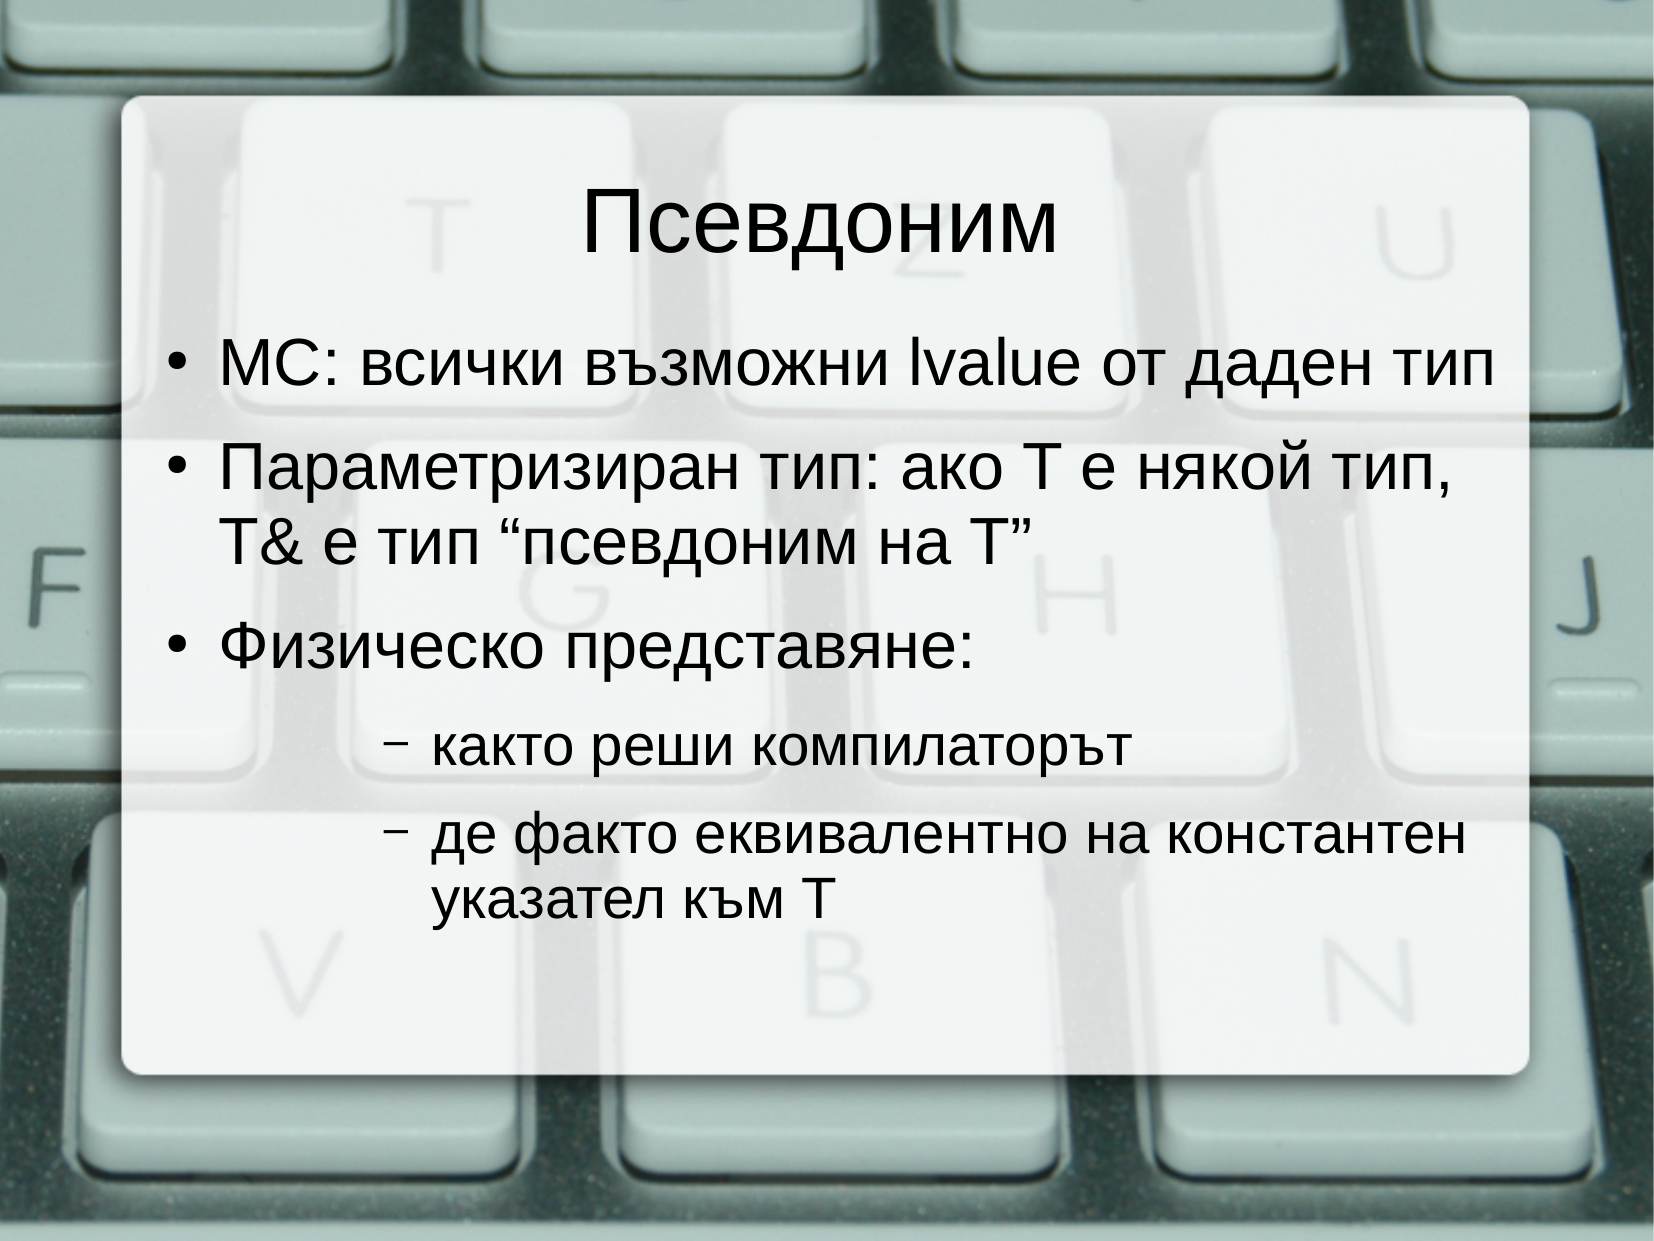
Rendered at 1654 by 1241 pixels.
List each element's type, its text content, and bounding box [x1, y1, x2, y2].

list МС: всички възможни lvalue от даден тип Параметризиран тип: ако T е някой тип, T& е тип “псевдоним на T” Физическо представяне: както реши компилаторът де факто еквивалентно на константен указател към T [147, 324, 1506, 1045]
picture [0, 0, 1654, 1241]
title Псевдоним [135, 117, 1506, 325]
